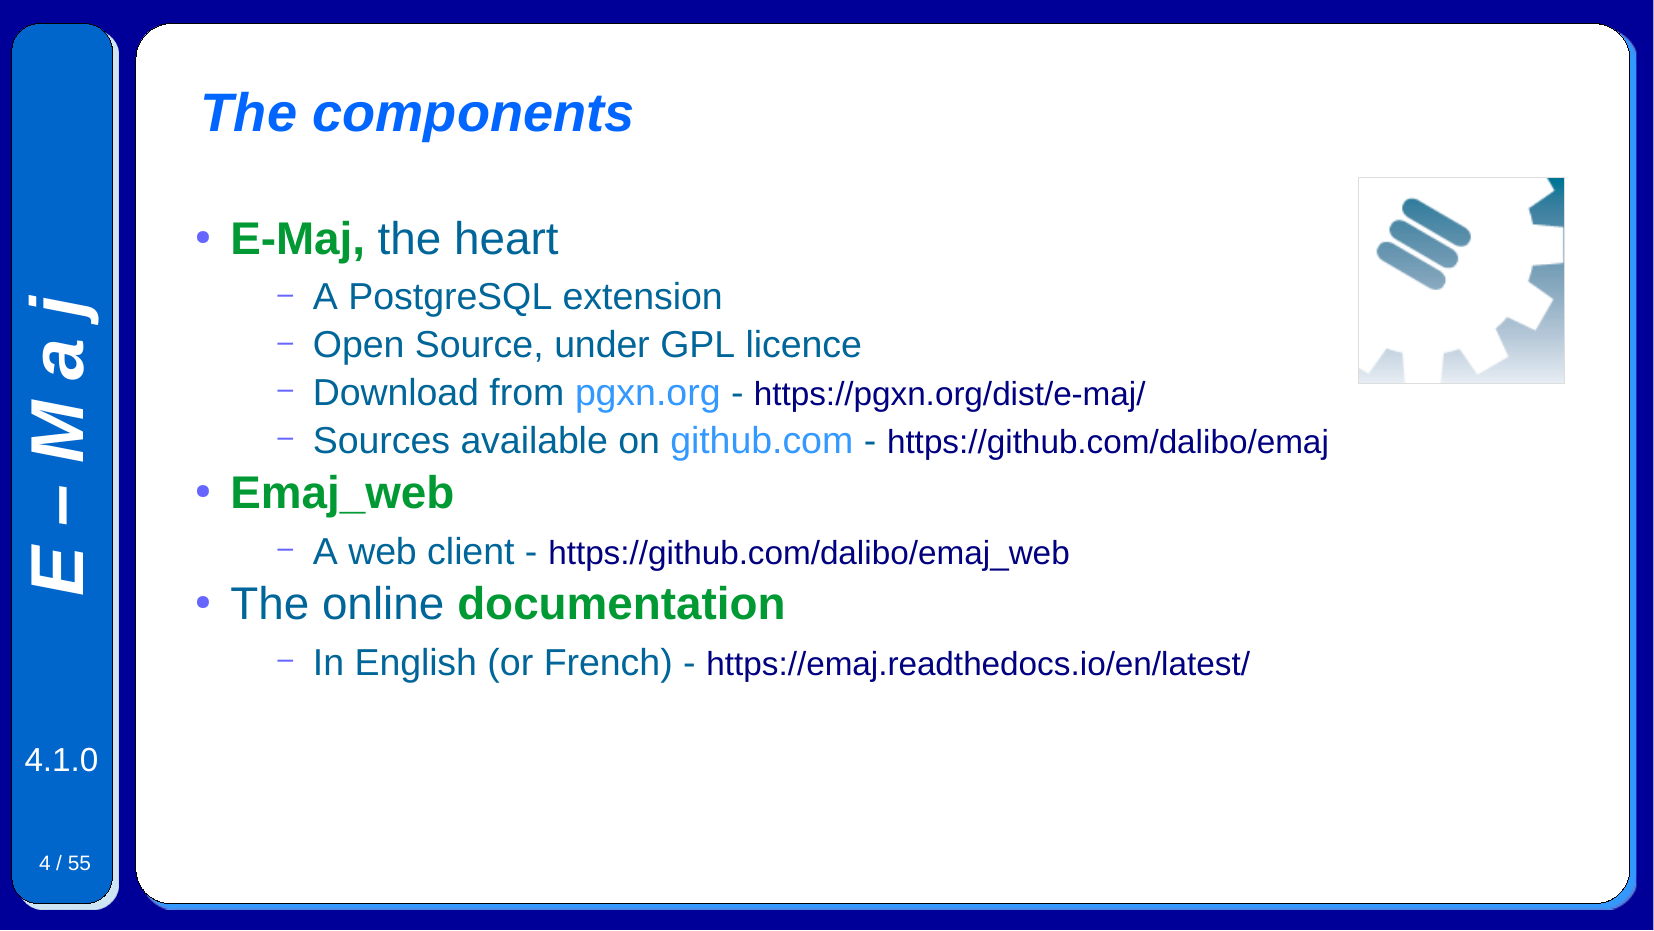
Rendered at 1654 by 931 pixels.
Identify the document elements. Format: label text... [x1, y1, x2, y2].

list E-Maj, the heart A PostgreSQL extension Open Source, under GPL licence Download from pgxn.org - https://pgxn.org/dist/e-maj/ Sources available on github.com - https://github.com/dalibo/emaj Emaj_web A web client - https://github.com/dalibo/emaj_web The online documentation In English (or French) - https://emaj.readthedocs.io/en/latest/ [177, 212, 1587, 804]
picture [1358, 177, 1565, 384]
title The components [200, 34, 1575, 191]
